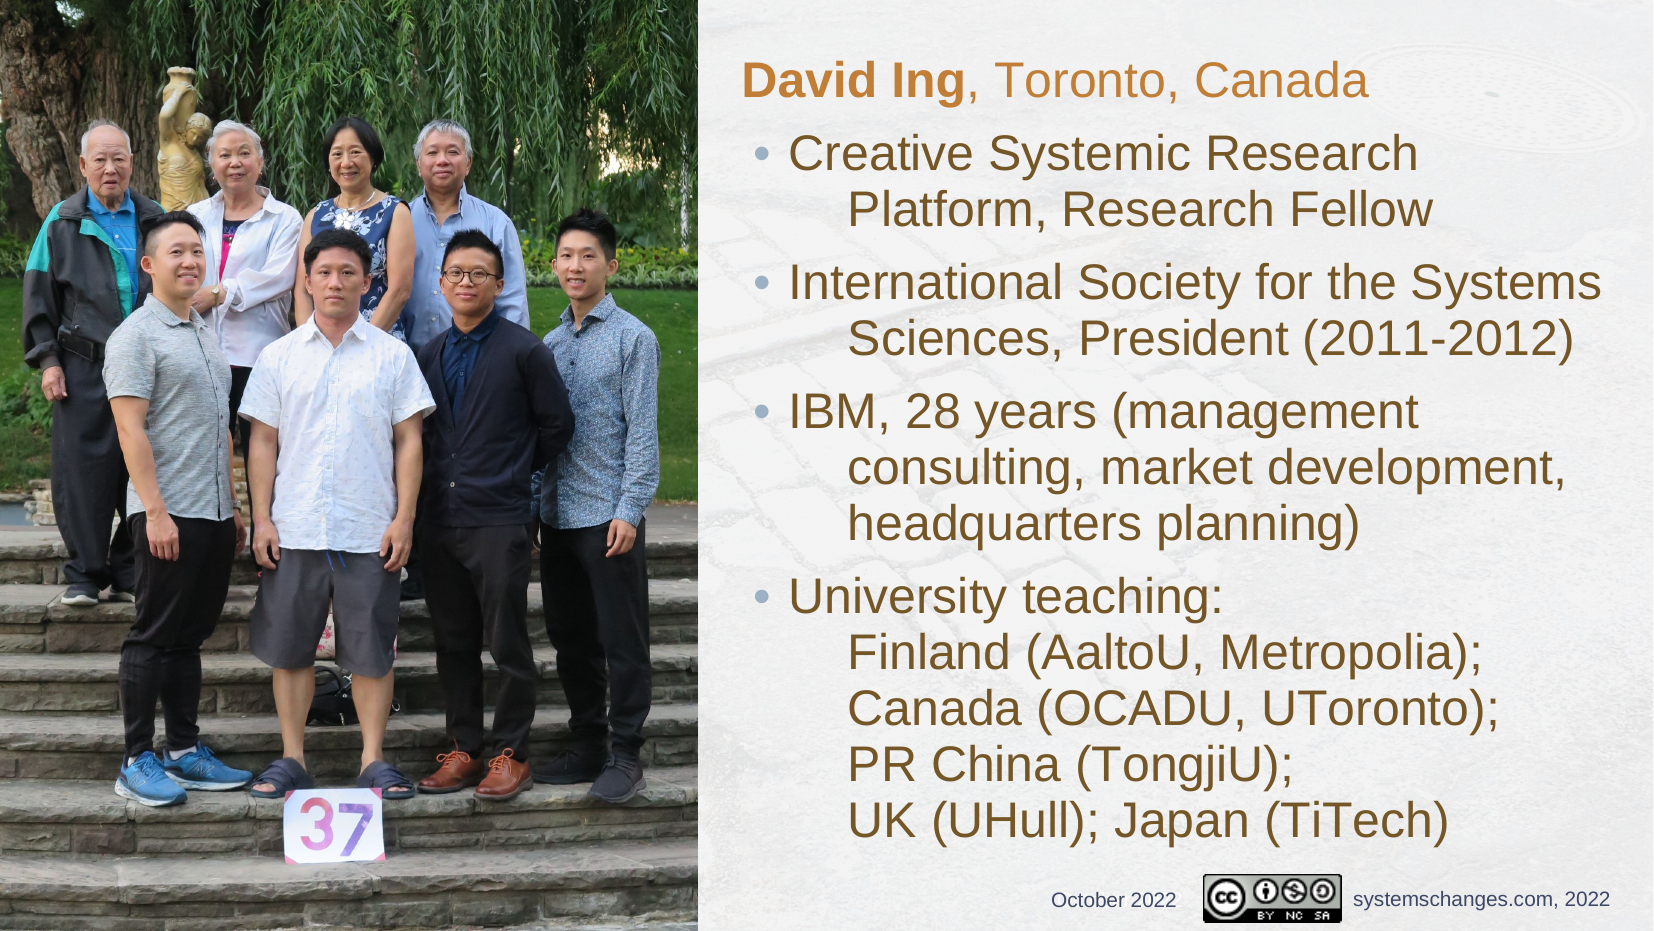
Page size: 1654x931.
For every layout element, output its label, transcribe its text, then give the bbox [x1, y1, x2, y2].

picture [0, 0, 1654, 931]
text_box David Ing, Toronto, Canada Creative Systemic Research Platform, Research Fellow International Society for the Systems Sciences, President (2011-2012) IBM, 28 years (management consulting, market development, headquarters planning) University teaching: Finland (AaltoU, Metropolia); Canada (OCADU, UToronto); PR China (TongjiU); UK (UHull); Japan (TiTech) [726, 44, 1625, 857]
title David Ing [698, 30, 1613, 191]
